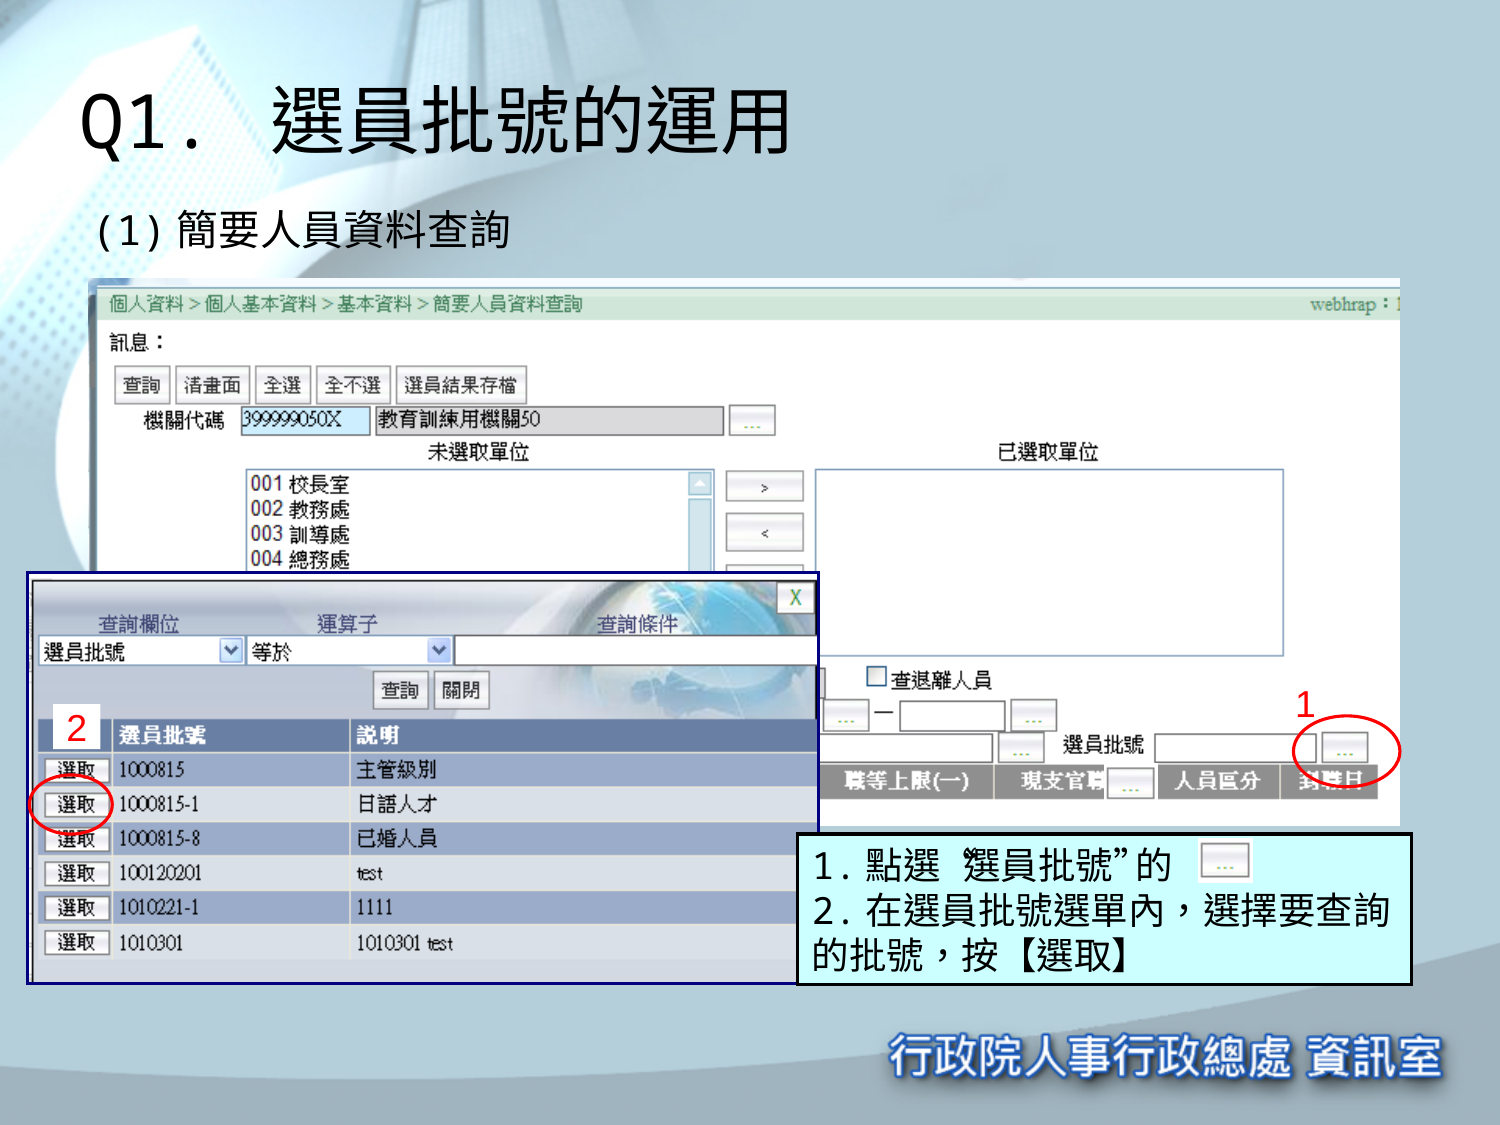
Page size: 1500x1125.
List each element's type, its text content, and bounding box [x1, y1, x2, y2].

text_box (1)簡要人員資料查詢 [76, 196, 1412, 262]
text_box 2 [53, 704, 101, 750]
text_box 1 [1281, 680, 1329, 726]
picture [0, 0, 1500, 1125]
text_box 1.點選“選員批號”的 2.在選員批號選單內，選擇要查詢的批號，按【選取】 [797, 834, 1412, 985]
text_box Q1. 選員批號的運用 [64, 66, 1400, 172]
